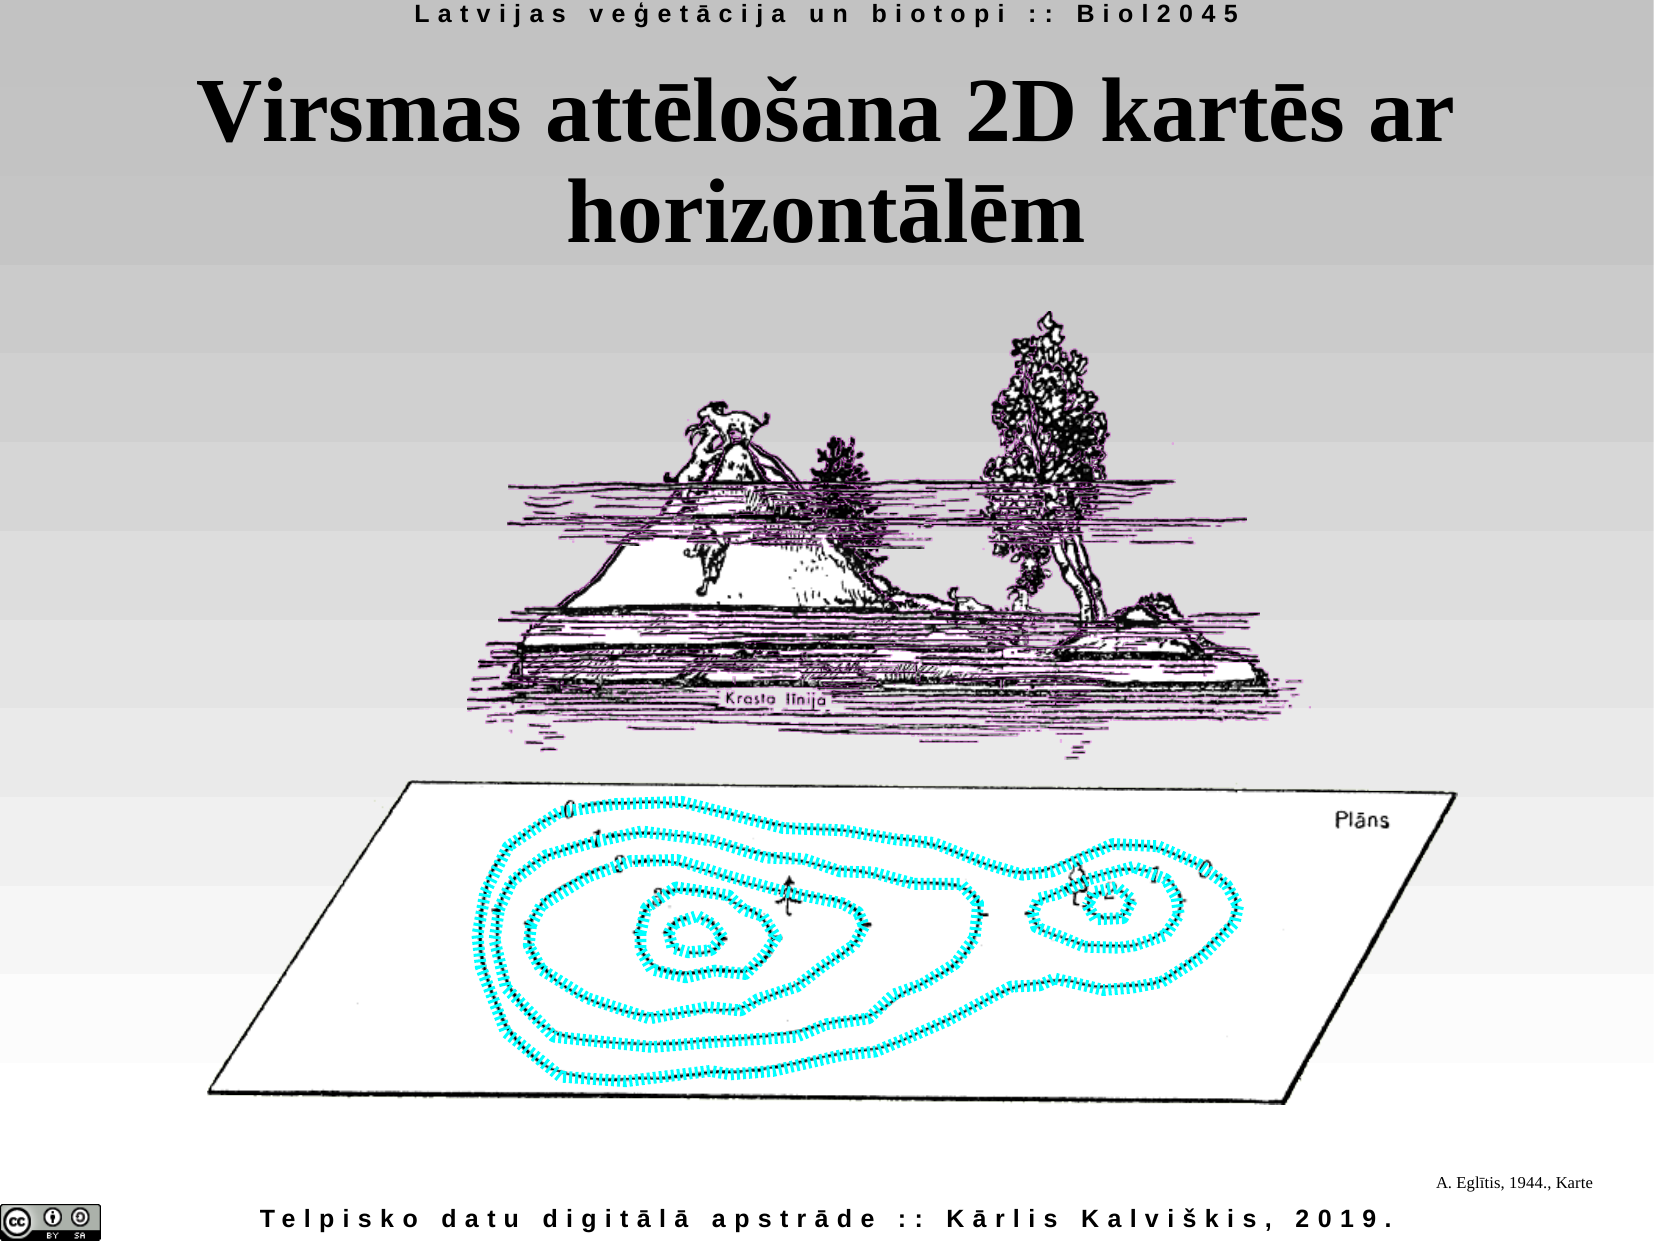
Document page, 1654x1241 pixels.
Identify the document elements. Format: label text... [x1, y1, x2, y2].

picture [0, 311, 1654, 1241]
title Virsmas attēlošana 2D kartēs ar horizontālēm [0, 59, 1654, 328]
picture [0, 0, 1654, 59]
text_box A. Eglītis, 1944., Karte [1421, 1165, 1609, 1199]
